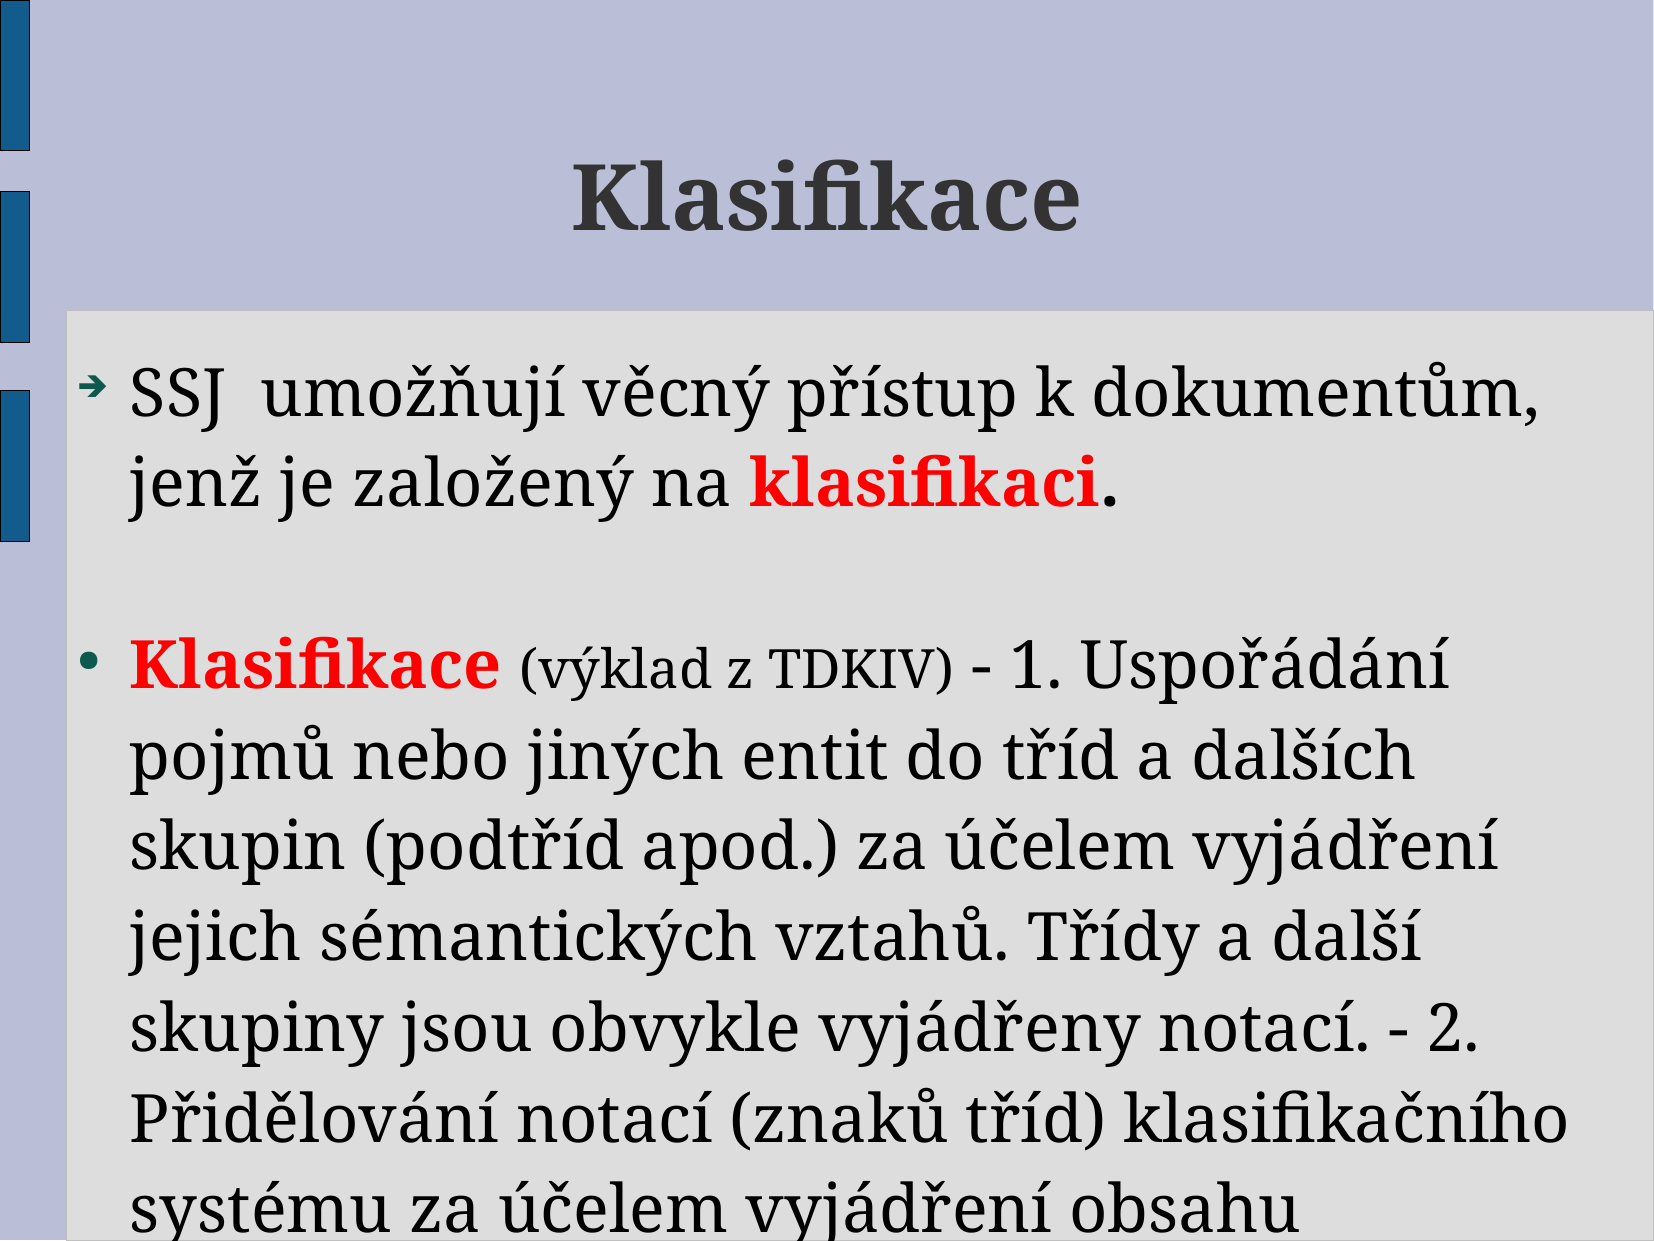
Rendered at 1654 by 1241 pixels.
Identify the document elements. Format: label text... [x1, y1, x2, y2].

title Klasifikace [121, 98, 1534, 291]
list SSJ umožňují věcný přístup k dokumentům, jenž je založený na klasifikaci. Klasifikace (výklad z TDKIV) - 1. Uspořádání pojmů nebo jiných entit do tříd a dalších skupin (podtříd apod.) za účelem vyjádření jejich sémantických vztahů. Třídy a další skupiny jsou obvykle vyjádřeny notací. - 2. Přidělování notací (znaků tříd) klasifikačního systému za účelem vyjádření obsahu dokumentu. [59, 344, 1625, 1211]
